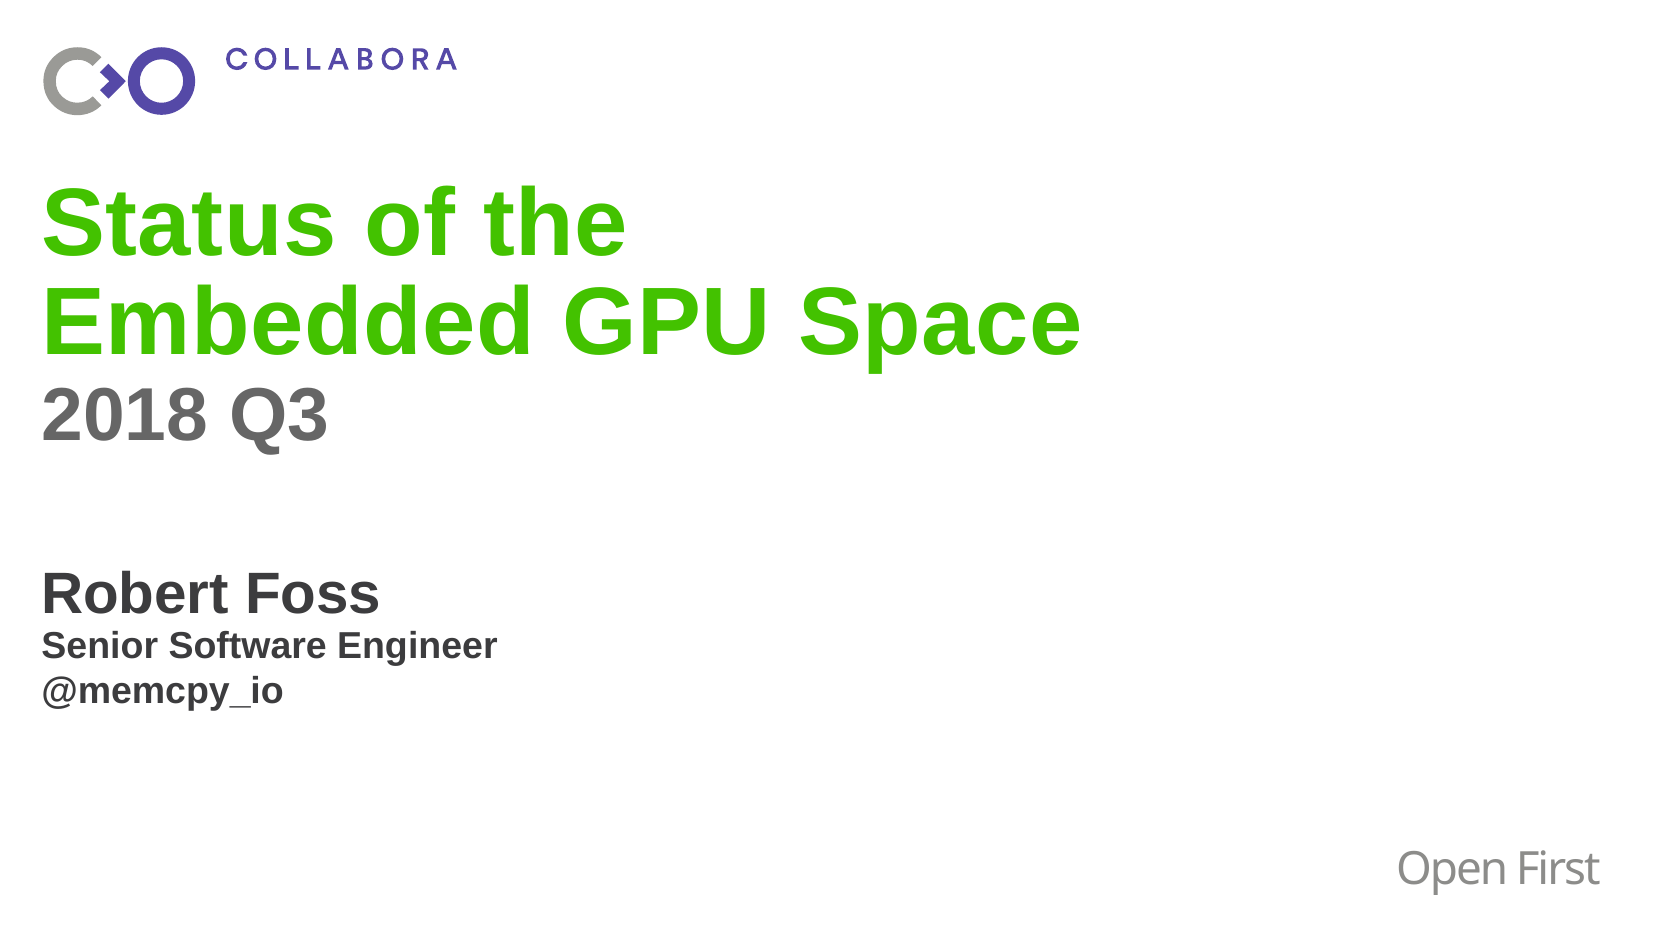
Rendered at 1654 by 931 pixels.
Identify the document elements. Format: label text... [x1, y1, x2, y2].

title Status of the Embedded GPU Space [41, 291, 1614, 365]
text_box Senior Software Engineer @memcpy_io [41, 620, 1614, 670]
text_box 2018 Q3 [41, 365, 1614, 415]
subtitle Robert Foss [41, 555, 1614, 605]
